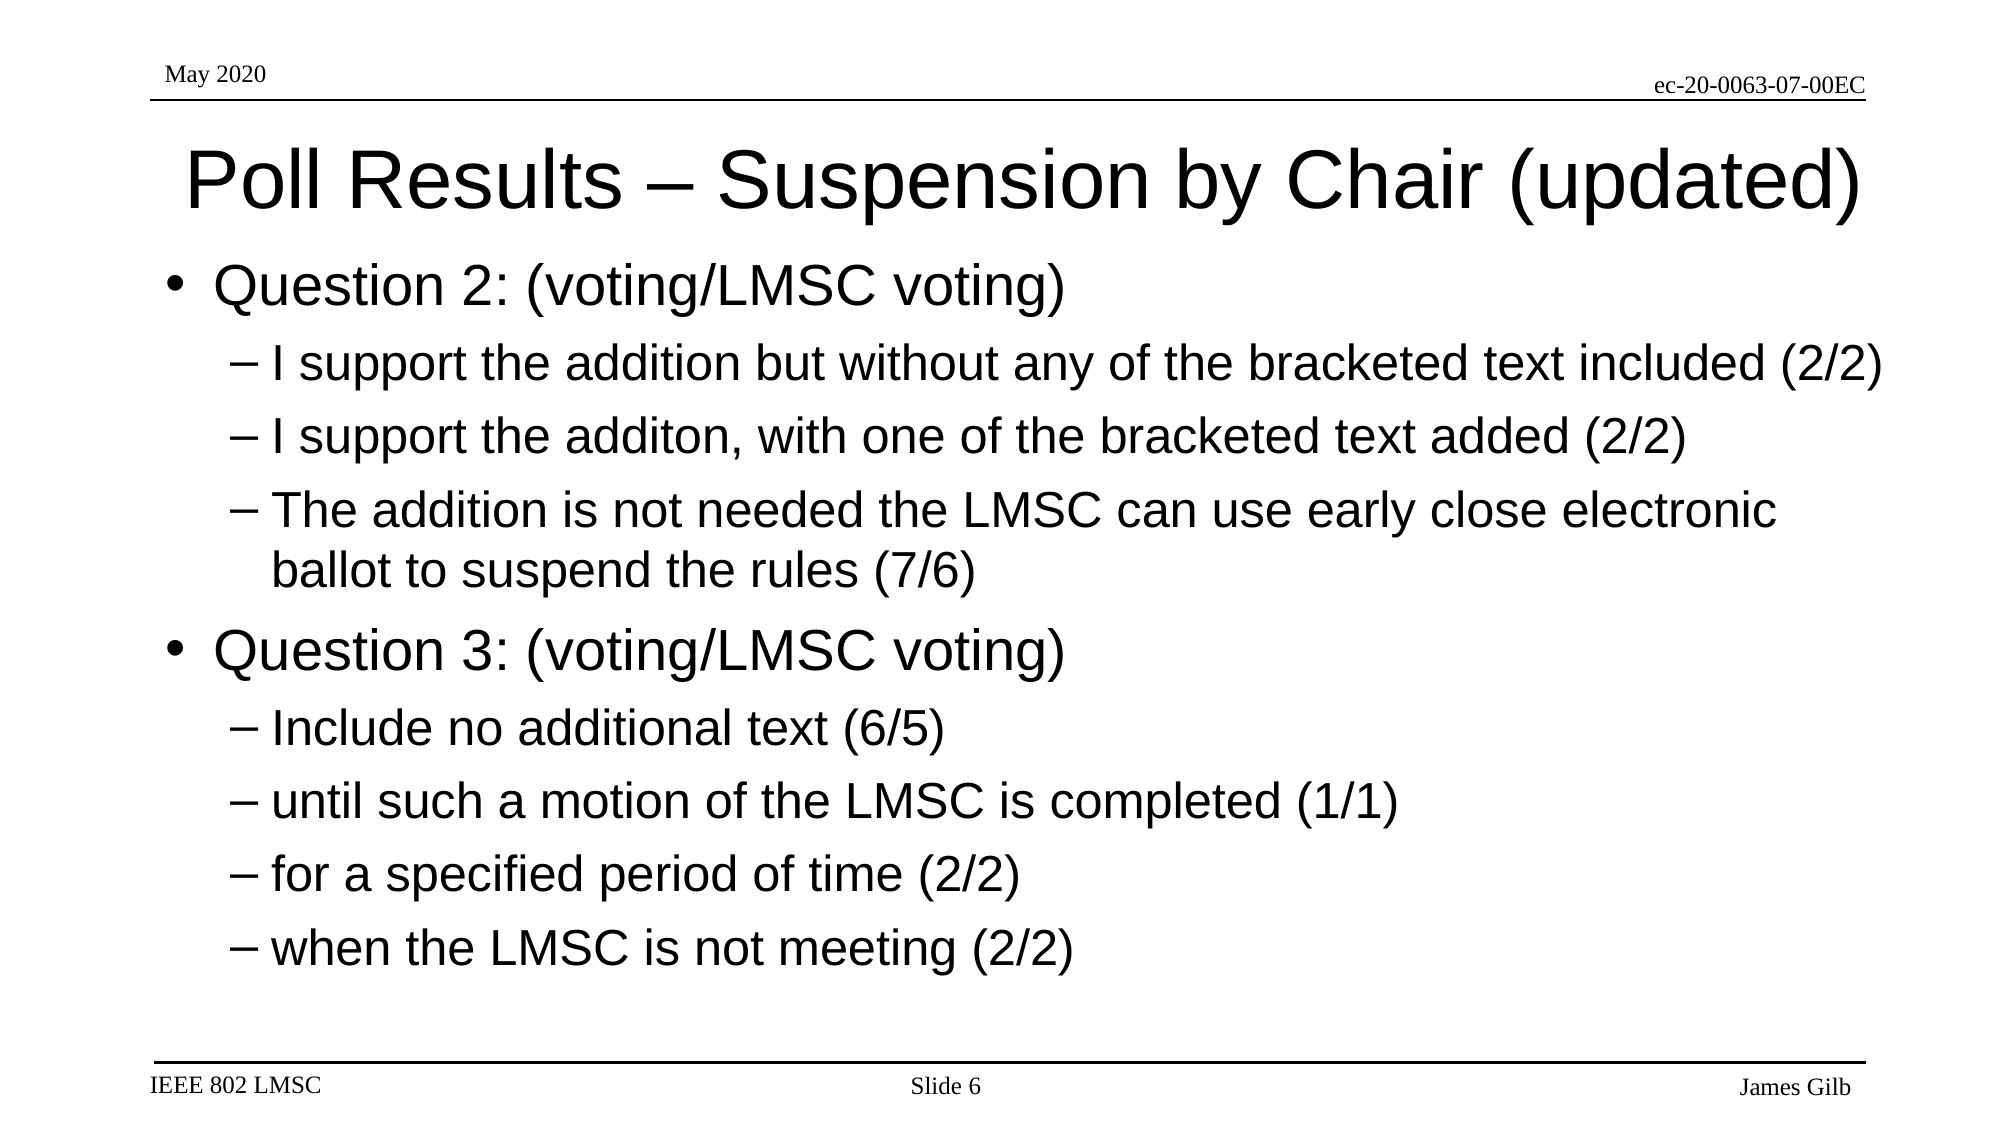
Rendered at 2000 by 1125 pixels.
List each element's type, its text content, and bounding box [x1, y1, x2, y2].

list Question 2: (voting/LMSC voting) I support the addition but without any of the bracketed text included (2/2) I support the additon, with one of the bracketed text added (2/2) The addition is not needed the LMSC can use early close electronic ballot to suspend the rules (7/6) Question 3: (voting/LMSC voting) Include no additional text (6/5) until such a motion of the LMSC is completed (1/1) for a specified period of time (2/2) when the LMSC is not meeting (2/2) [149, 239, 1900, 1051]
title Poll Results – Suspension by Chair (updated) [149, 112, 1900, 238]
